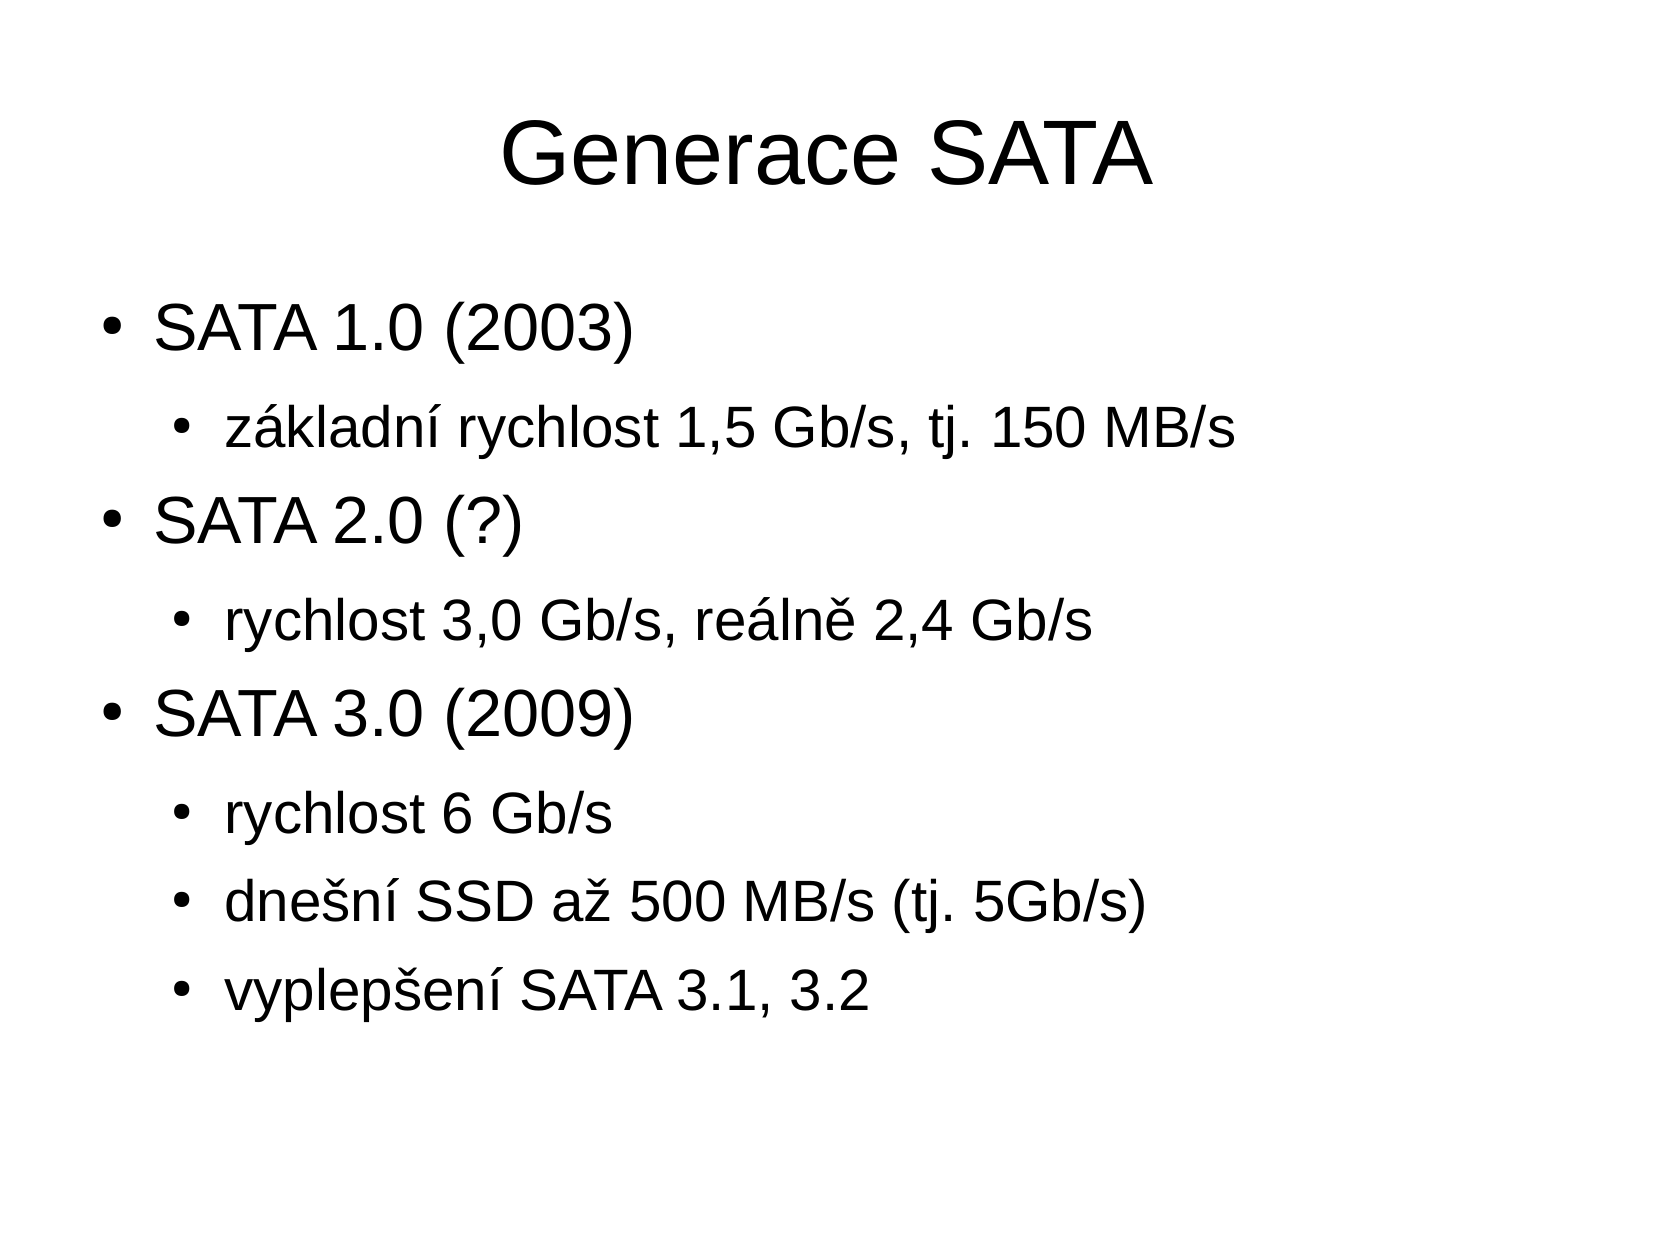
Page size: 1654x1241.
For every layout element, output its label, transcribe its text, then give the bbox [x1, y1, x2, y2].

list SATA 1.0 (2003) základní rychlost 1,5 Gb/s, tj. 150 MB/s SATA 2.0 (?) rychlost 3,0 Gb/s, reálně 2,4 Gb/s SATA 3.0 (2009) rychlost 6 Gb/s dnešní SSD až 500 MB/s (tj. 5Gb/s) vyplepšení SATA 3.1, 3.2 [82, 290, 1571, 1094]
title Generace SATA [82, 56, 1571, 250]
